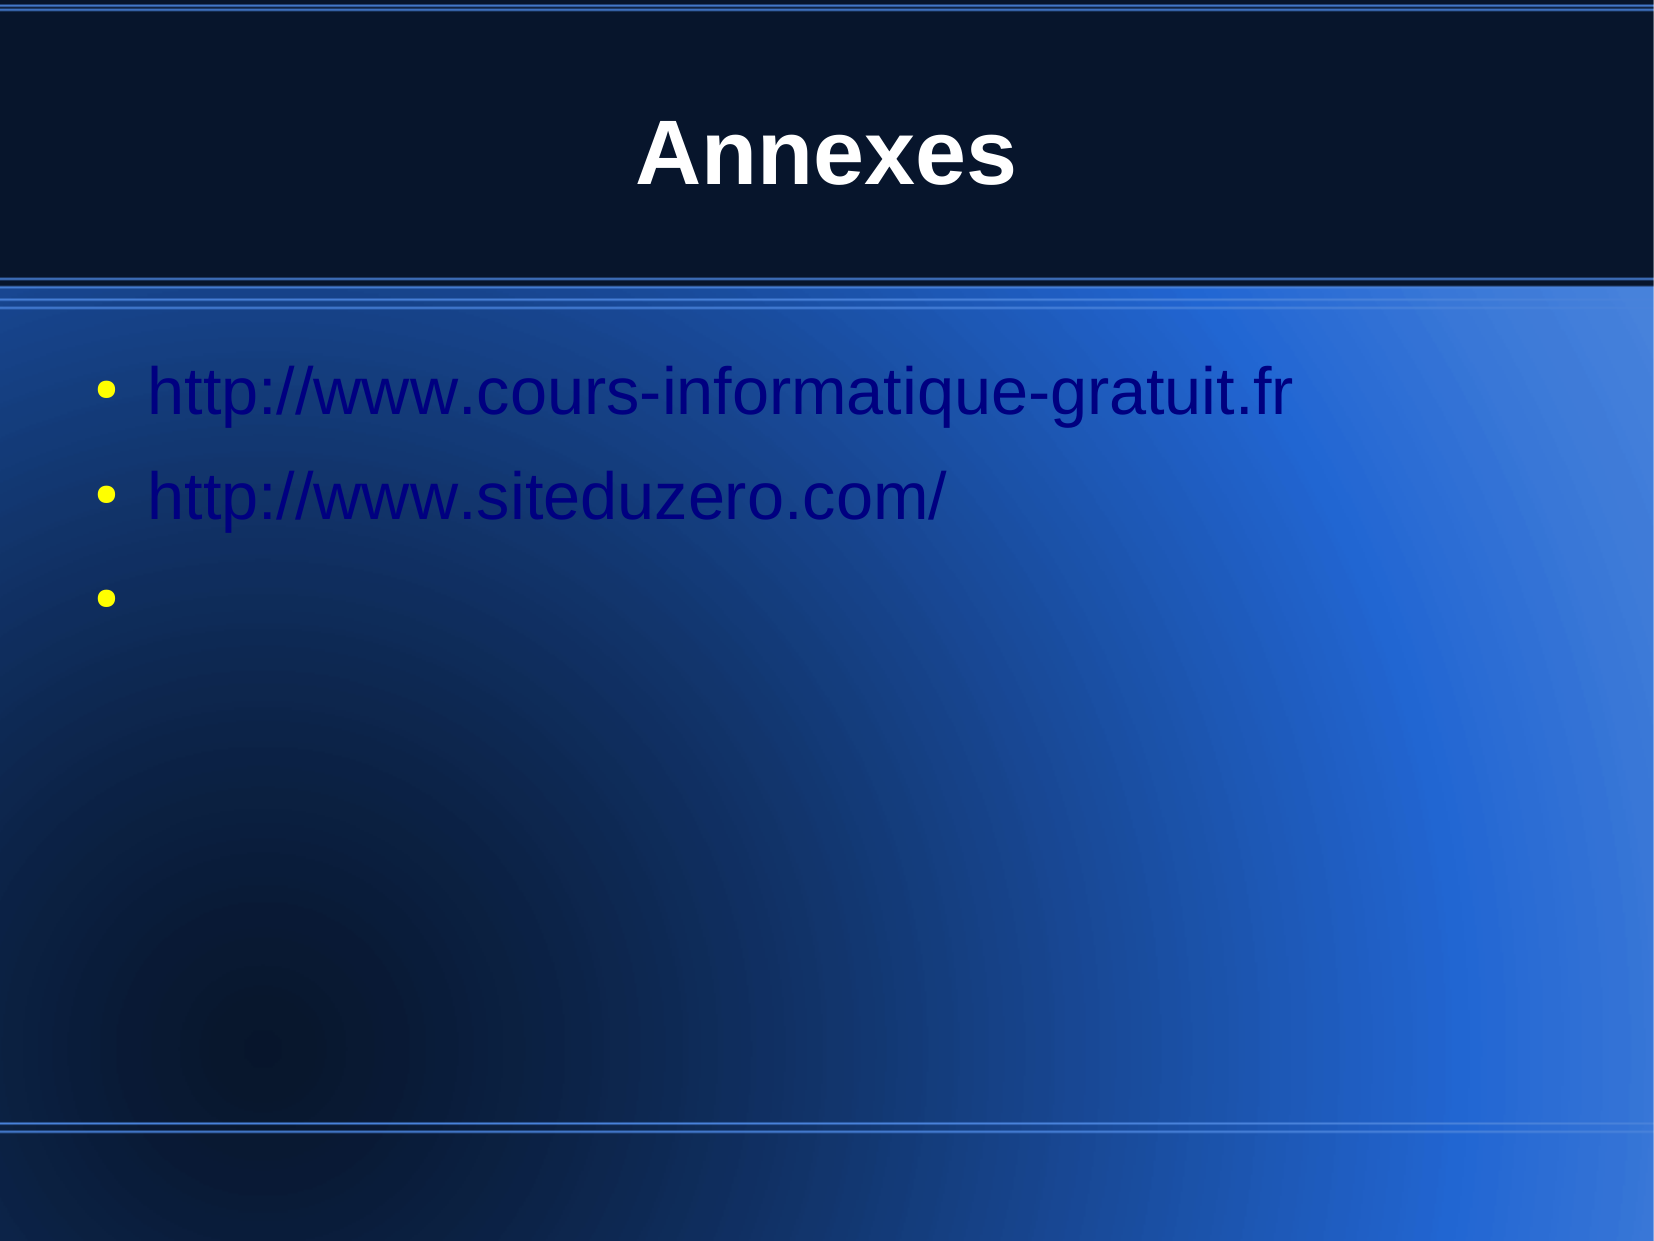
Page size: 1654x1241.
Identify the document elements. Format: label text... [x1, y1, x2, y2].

title Annexes [82, 49, 1571, 257]
list http://www.cours-informatique-gratuit.fr http://www.siteduzero.com/ [76, 354, 1565, 1173]
picture [0, 0, 1654, 1241]
